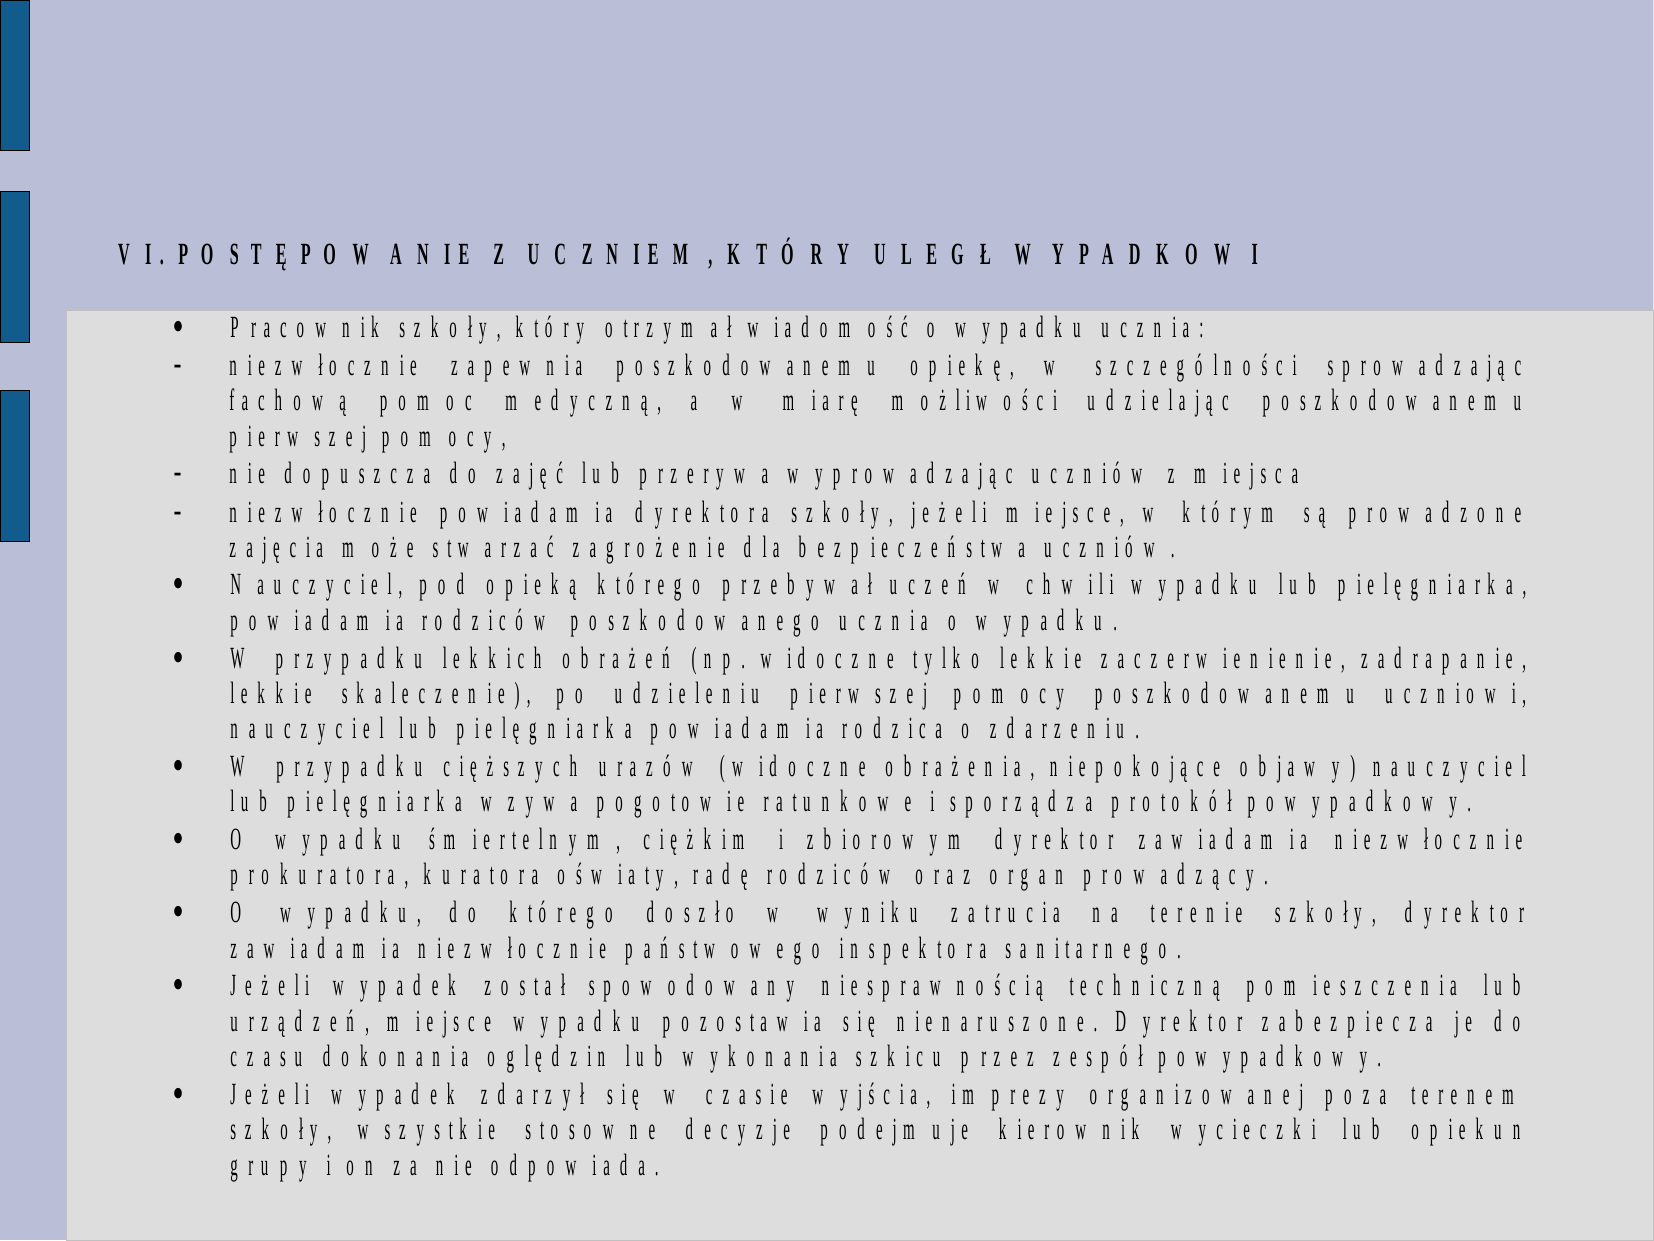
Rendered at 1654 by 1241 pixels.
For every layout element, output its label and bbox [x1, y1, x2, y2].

picture [118, 236, 1536, 1182]
